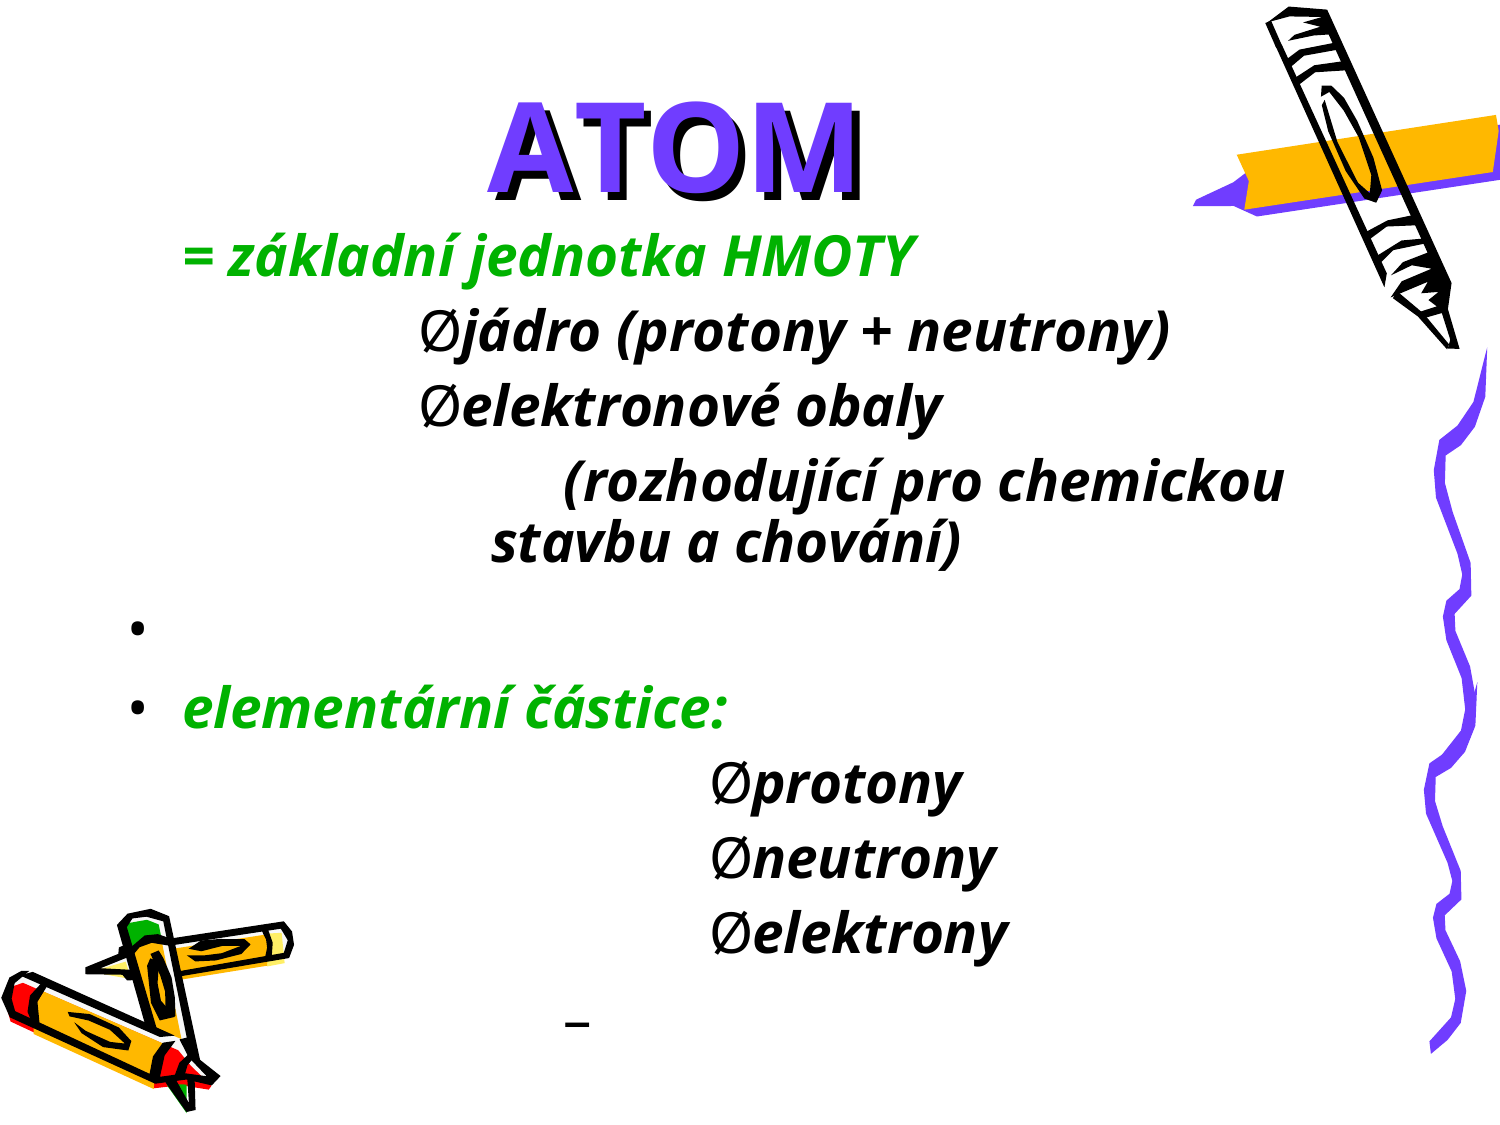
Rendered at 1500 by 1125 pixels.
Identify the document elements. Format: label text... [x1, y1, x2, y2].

list = základní jednotka HMOTY jádro (protony + neutrony) elektronové obaly (rozhodující pro chemickou stavbu a chování) elementární částice: protony neutrony elektrony [112, 220, 1375, 979]
title ATOM [112, 60, 1240, 197]
